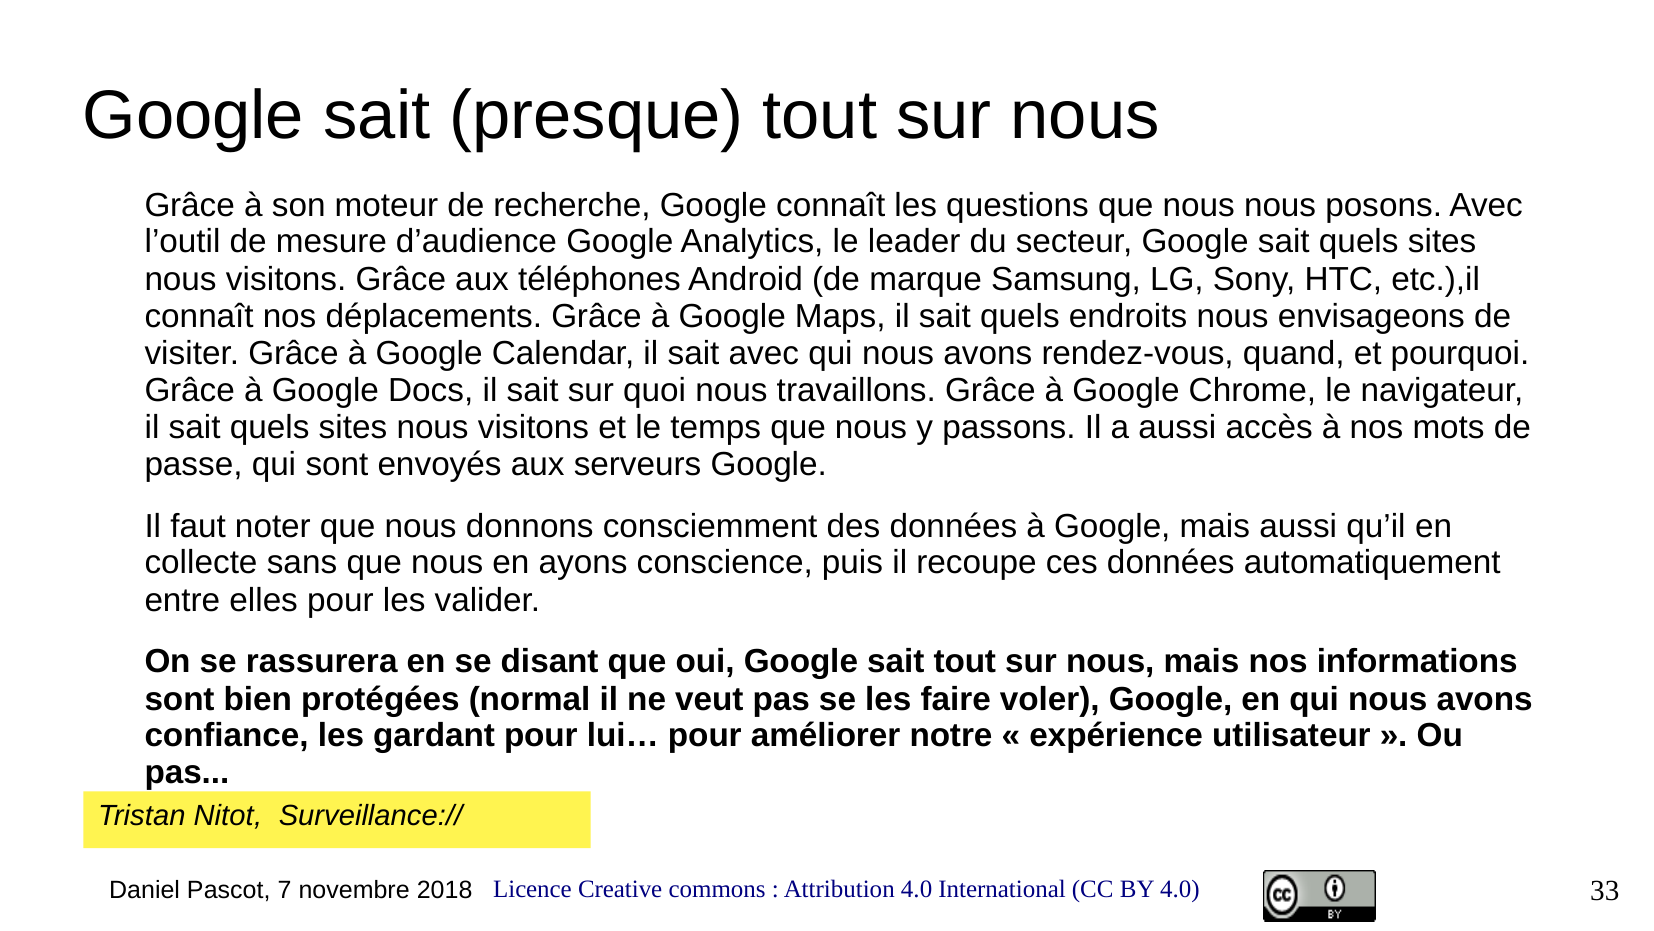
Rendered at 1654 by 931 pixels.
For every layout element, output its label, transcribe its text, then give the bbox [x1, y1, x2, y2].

picture [1263, 870, 1376, 922]
title Google sait (presque) tout sur nous [82, 37, 1571, 193]
text_box Grâce à son moteur de recherche, Google connaît les questions que nous nous posons. Avec l’outil de mesure d’audience Google Analytics, le leader du secteur, Google sait quels sites nous visitons. Grâce aux téléphones Android (de marque Samsung, LG, Sony, HTC, etc.),il connaît nos déplacements. Grâce à Google Maps, il sait quels endroits nous envisageons de visiter. Grâce à Google Calendar, il sait avec qui nous avons rendez-vous, quand, et pourquoi. Grâce à Google Docs, il sait sur quoi nous travaillons. Grâce à Google Chrome, le navigateur, il sait quels sites nous visitons et le temps que nous y passons. Il a aussi accès à nos mots de passe, qui sont envoyés aux serveurs Google. Il faut noter que nous donnons consciemment des données à Google, mais aussi qu’il en collecte sans que nous en ayons conscience, puis il recoupe ces données automatiquement entre elles pour les valider. On se rassurera en se disant que oui, Google sait tout sur nous, mais nos informations sont bien protégées (normal il ne veut pas se les faire voler), Google, en qui nous avons confiance, les gardant pour lui… pour améliorer notre « expérience utilisateur ». Ou pas... [129, 178, 1560, 866]
text_box Tristan Nitot, Surveillance:// [83, 791, 591, 849]
